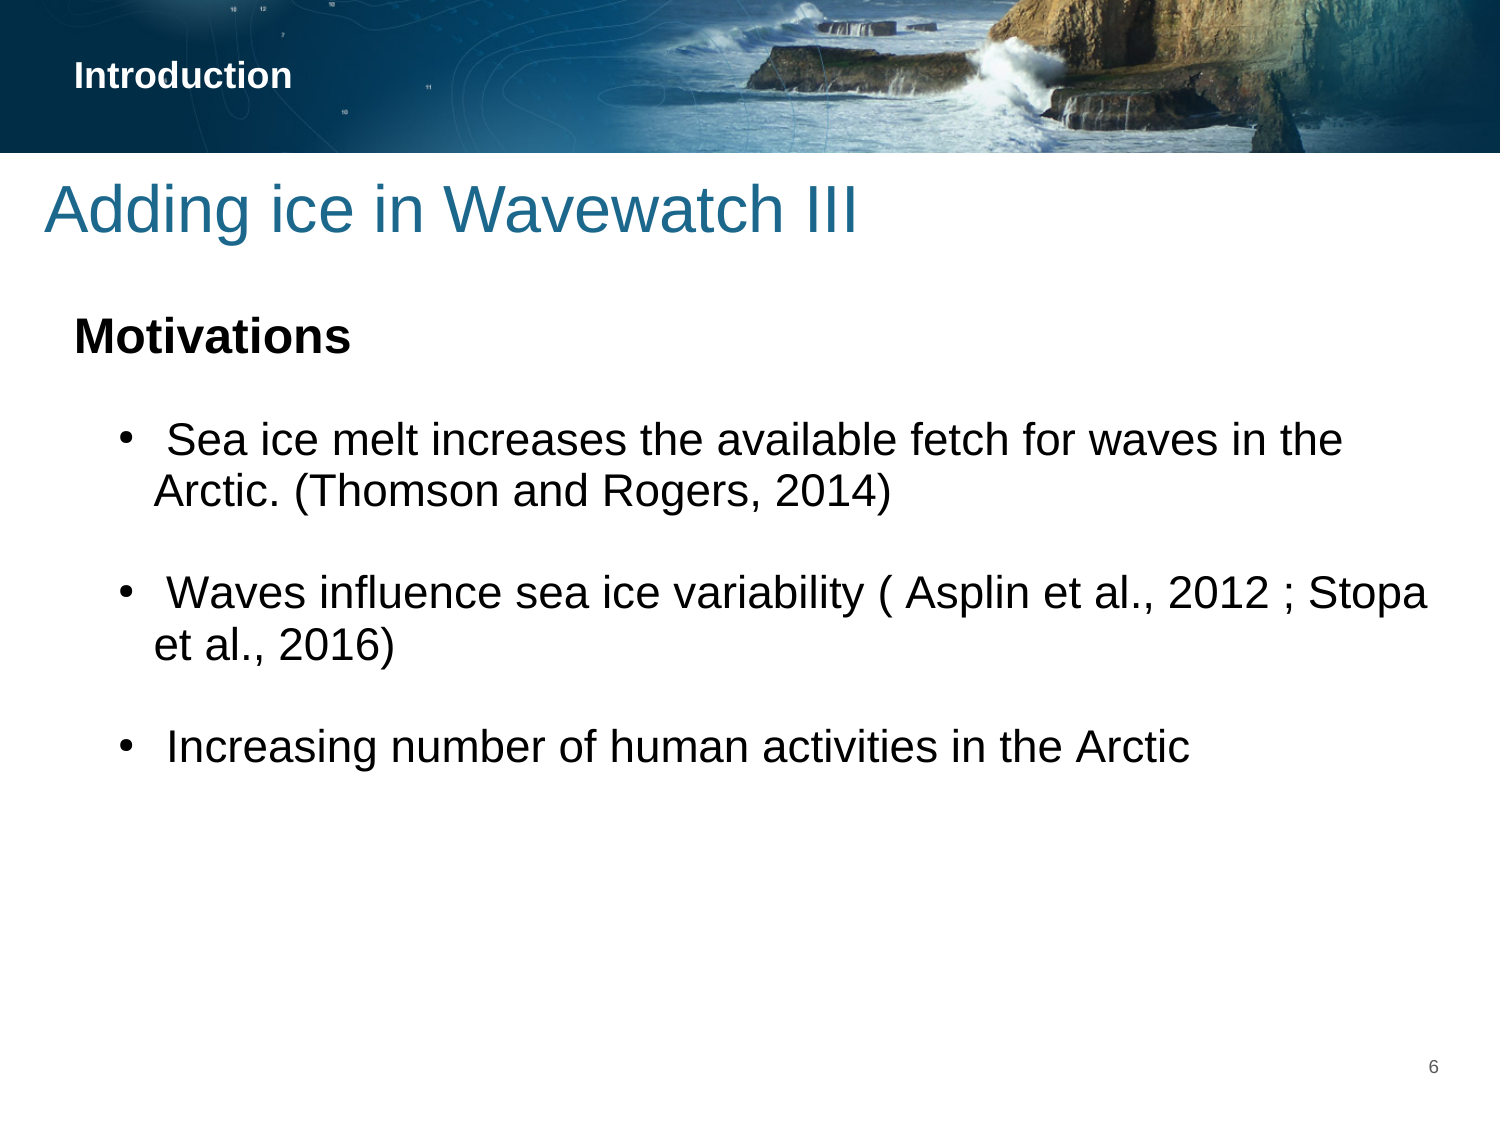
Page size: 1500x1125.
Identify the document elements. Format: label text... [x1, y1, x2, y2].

text_box Motivations [59, 293, 562, 414]
title Adding ice in Wavewatch III [29, 118, 1214, 294]
text_box Sea ice melt increases the available fetch for waves in the Arctic. (Thomson and Rogers, 2014) Waves influence sea ice variability ( Asplin et al., 2012 ; Stopa et al., 2016) Increasing number of human activities in the Arctic [118, 413, 1477, 875]
picture [0, 0, 1500, 153]
title Introduction [59, 29, 355, 119]
